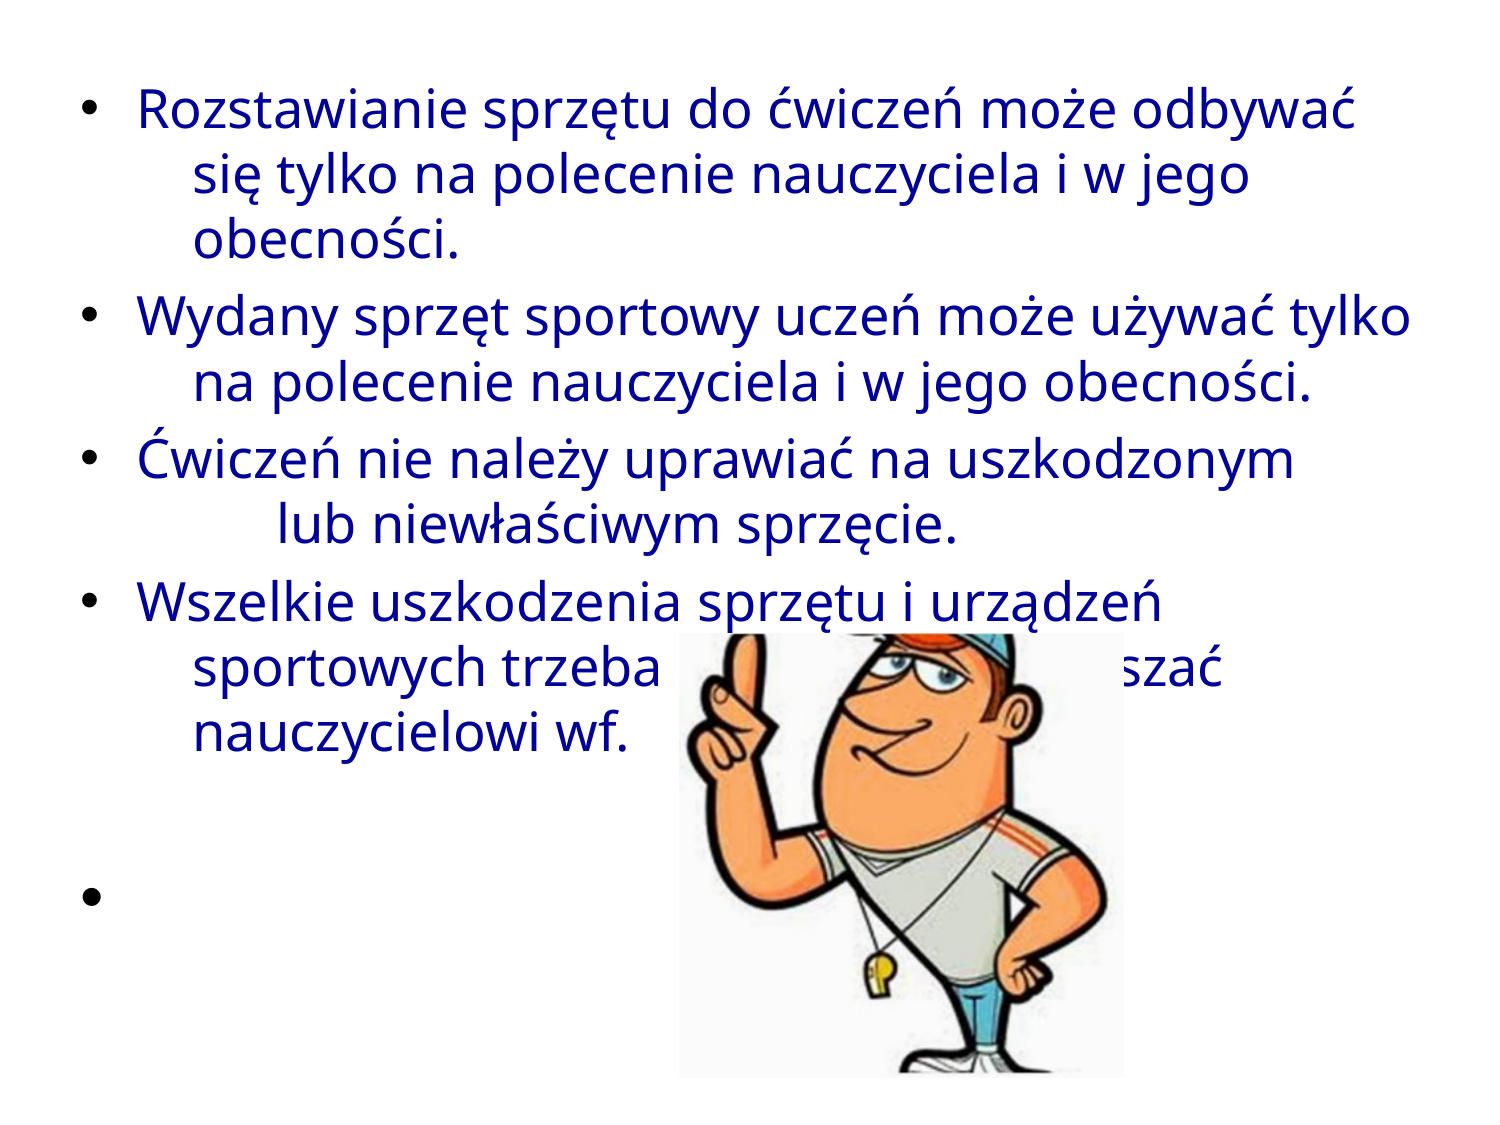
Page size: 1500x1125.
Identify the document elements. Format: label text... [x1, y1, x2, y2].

list Rozstawianie sprzętu do ćwiczeń może odbywać się tylko na polecenie nauczyciela i w jego obecności. Wydany sprzęt sportowy uczeń może używać tylko na polecenie nauczyciela i w jego obecności. Ćwiczeń nie należy uprawiać na uszkodzonym lub niewłaściwym sprzęcie. Wszelkie uszkodzenia sprzętu i urządzeń sportowych trzeba niezwłocznie zgłaszać nauczycielowi wf. [64, 66, 1436, 809]
picture [679, 633, 1124, 1078]
